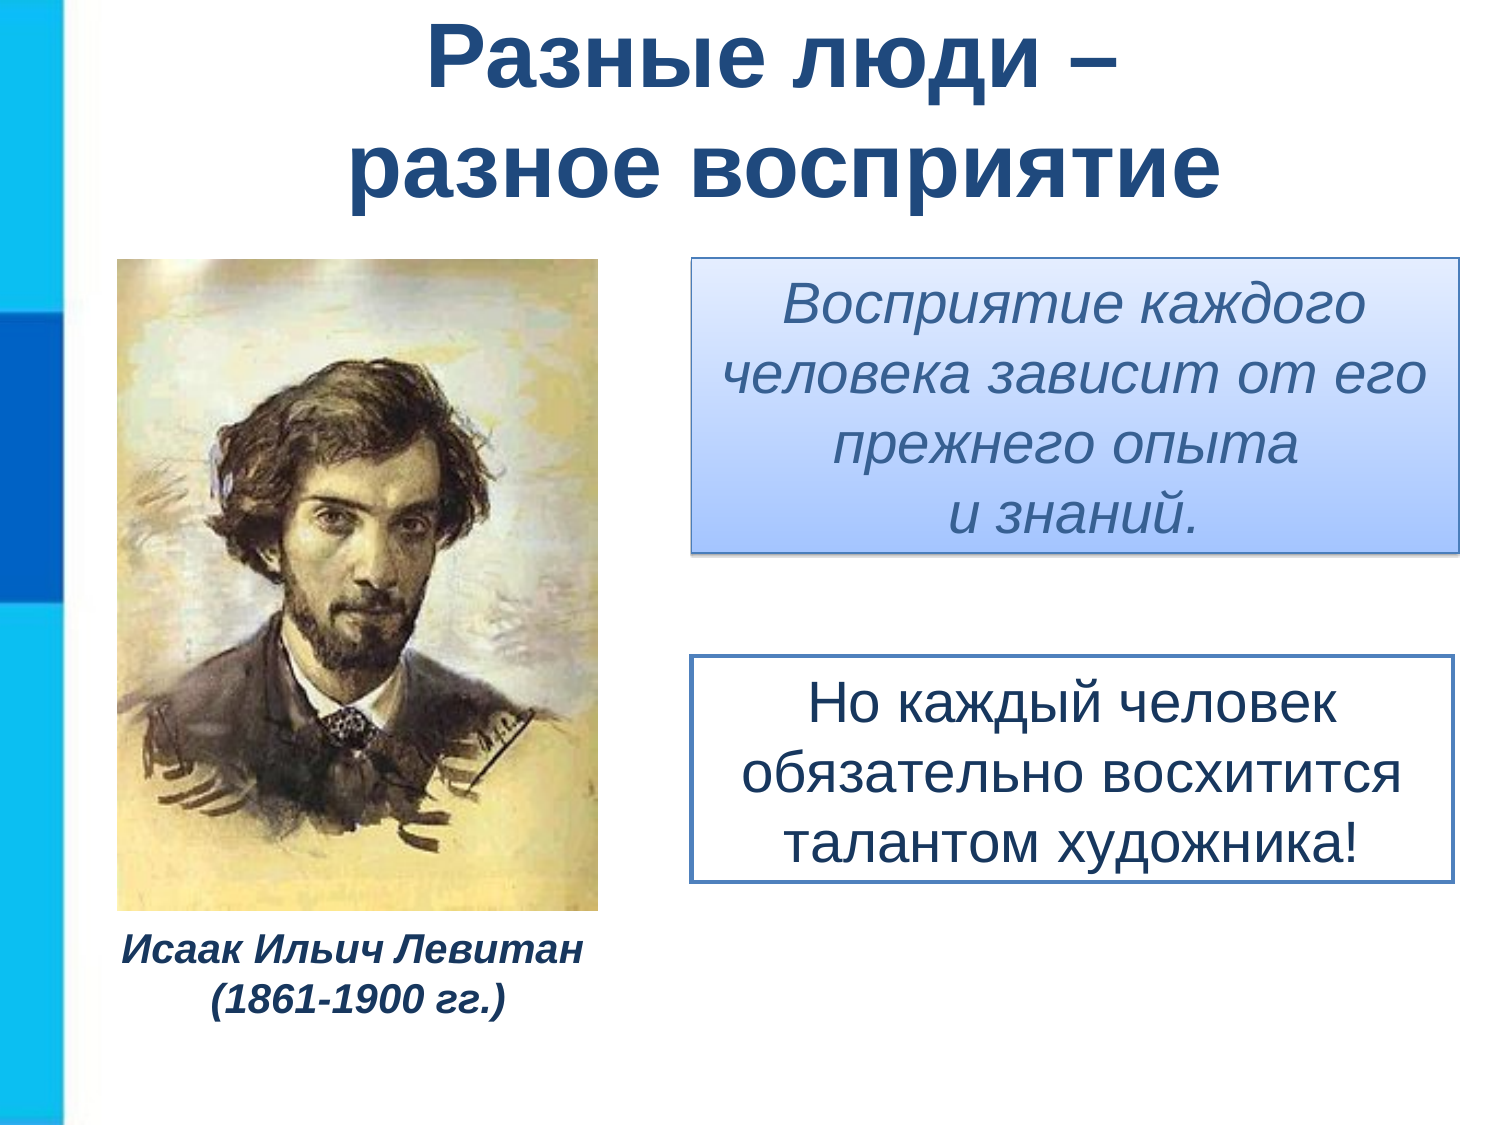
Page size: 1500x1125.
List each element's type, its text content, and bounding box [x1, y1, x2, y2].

text_box Восприятие каждого человека зависит от его прежнего опыта и знаний. [691, 257, 1459, 554]
text_box Исаак Ильич Левитан (1861-1900 гг.) [82, 913, 624, 1030]
picture [0, 0, 1500, 1125]
title Разные люди – разное восприятие [70, 0, 1500, 211]
text_box Но каждый человек обязательно восхитится талантом художника! [691, 656, 1454, 882]
